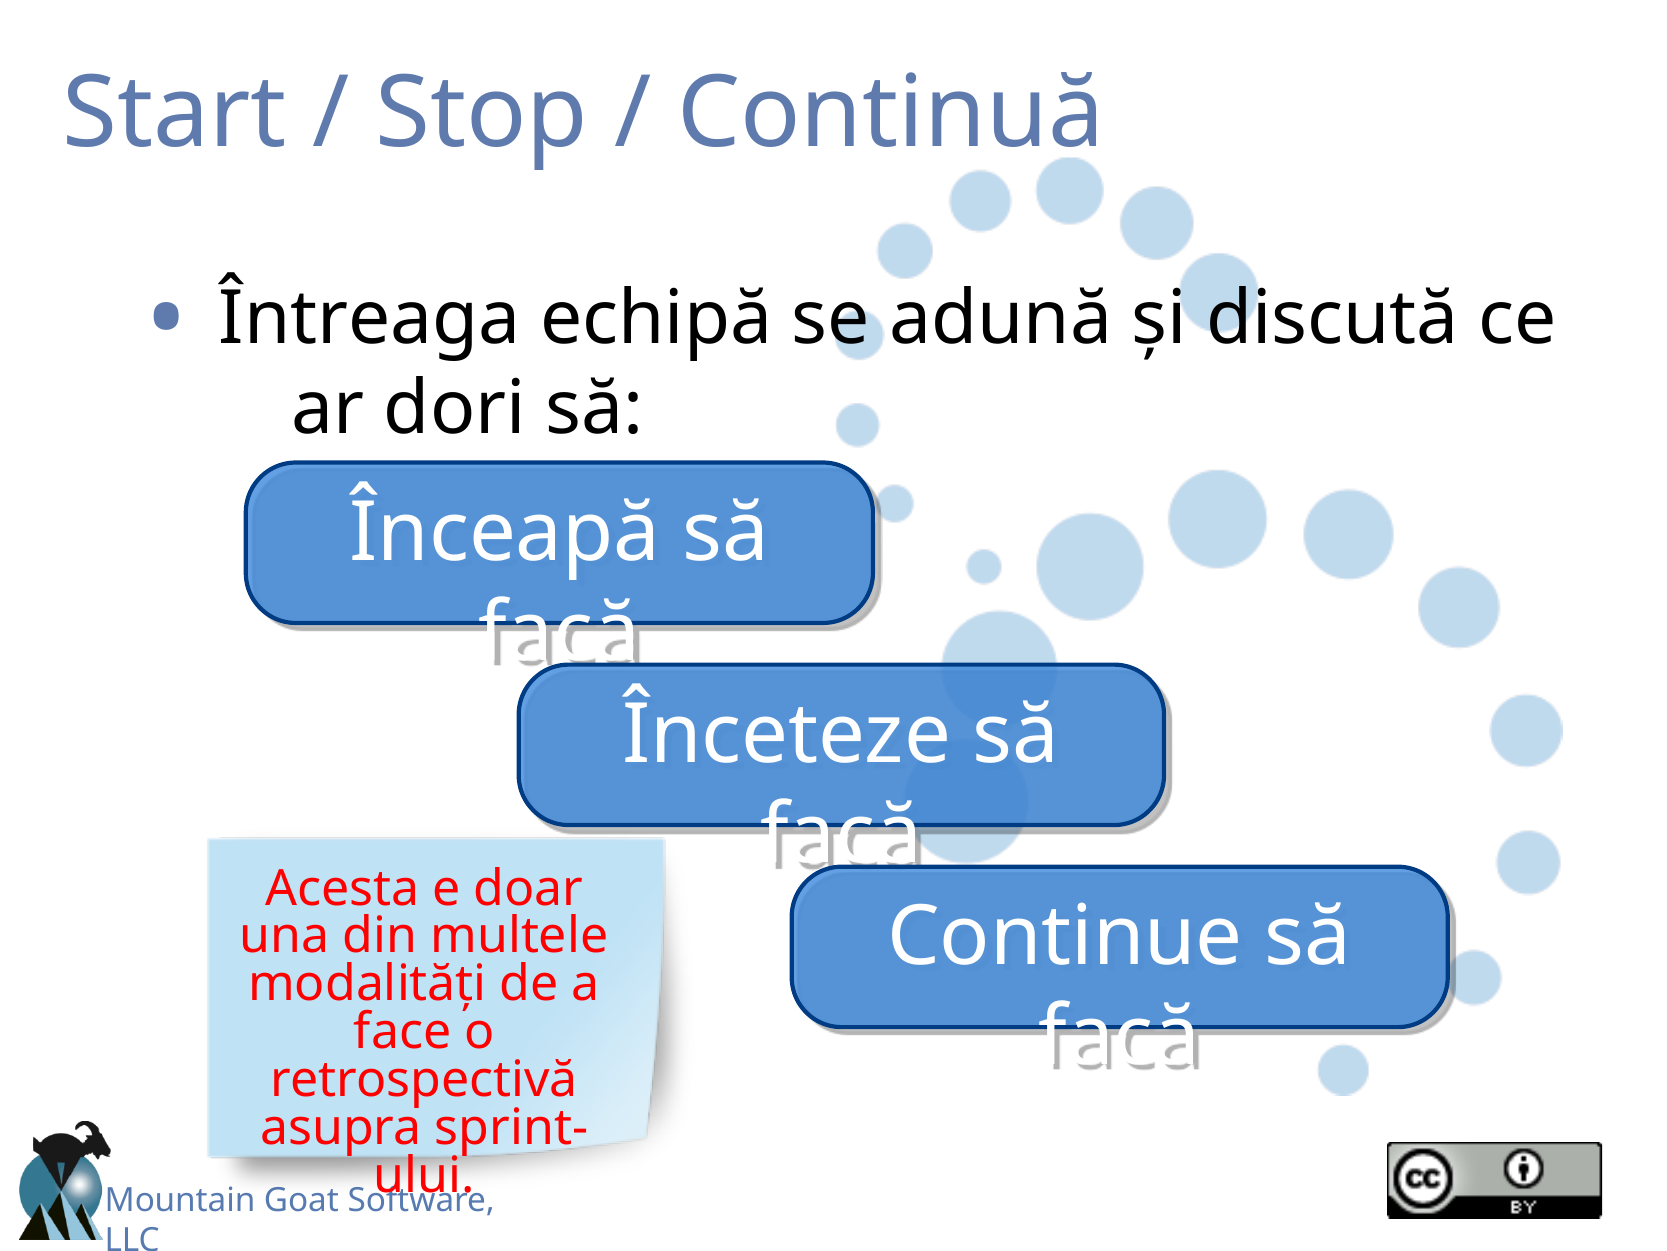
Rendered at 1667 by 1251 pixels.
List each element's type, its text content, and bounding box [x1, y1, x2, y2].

list Întreaga echipă se adună și discută ce ar dori să: [56, 262, 1609, 492]
text_box Acesta e doar una din multele modalități de a face o retrospectivă asupra sprint-ului. [219, 867, 630, 1142]
text_box Înceapă să facă [245, 462, 873, 623]
text_box Continue să facă [791, 866, 1448, 1028]
title Start / Stop / Continuă [56, 18, 1609, 194]
picture [197, 820, 707, 1205]
text_box Înceteze să facă [518, 664, 1165, 826]
